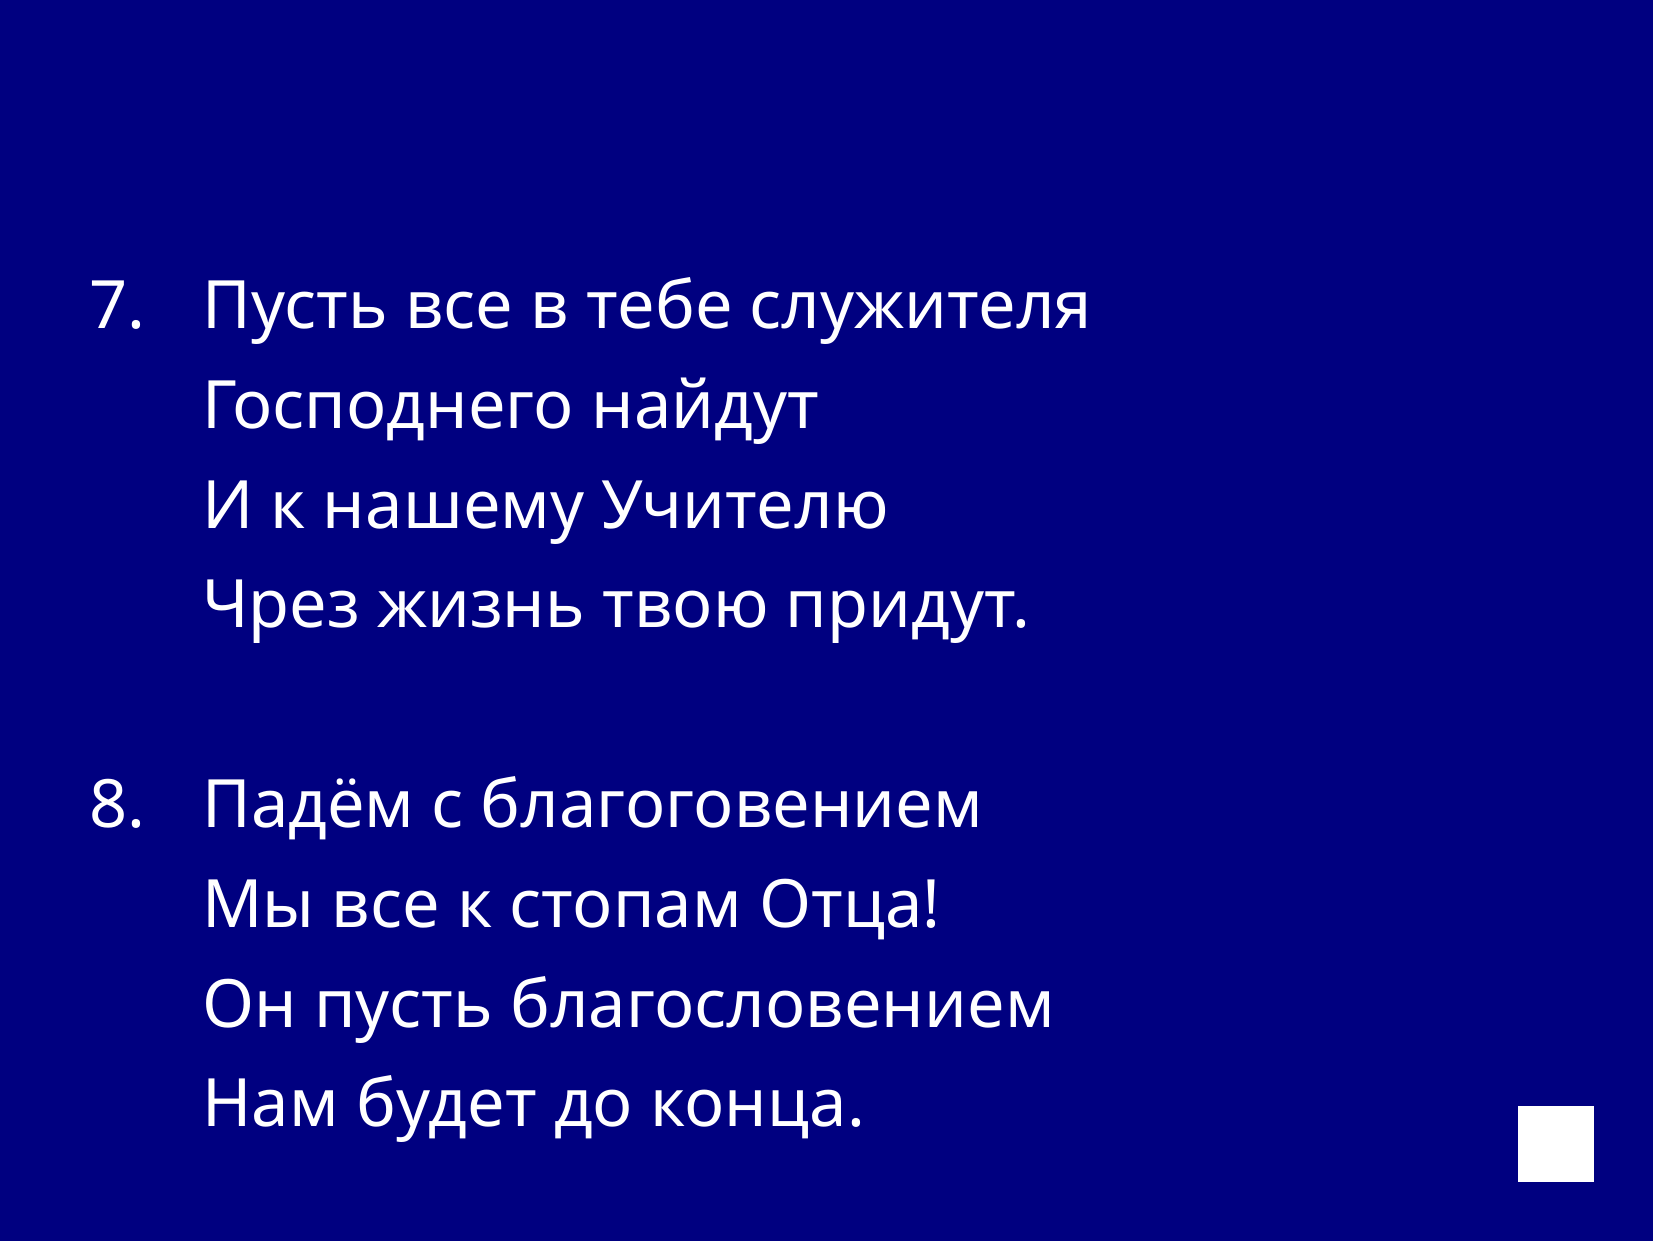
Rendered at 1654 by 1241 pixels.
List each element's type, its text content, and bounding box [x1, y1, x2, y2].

text_box 7. Пусть все в тебе служителя Господнего найдут И к нашему Учителю Чрез жизнь твою придут. 8. Падём с благоговением Мы все к стопам Отца! Он пусть благословением Нам будет до конца. [75, 150, 1576, 1163]
text_box [1518, 1106, 1594, 1182]
